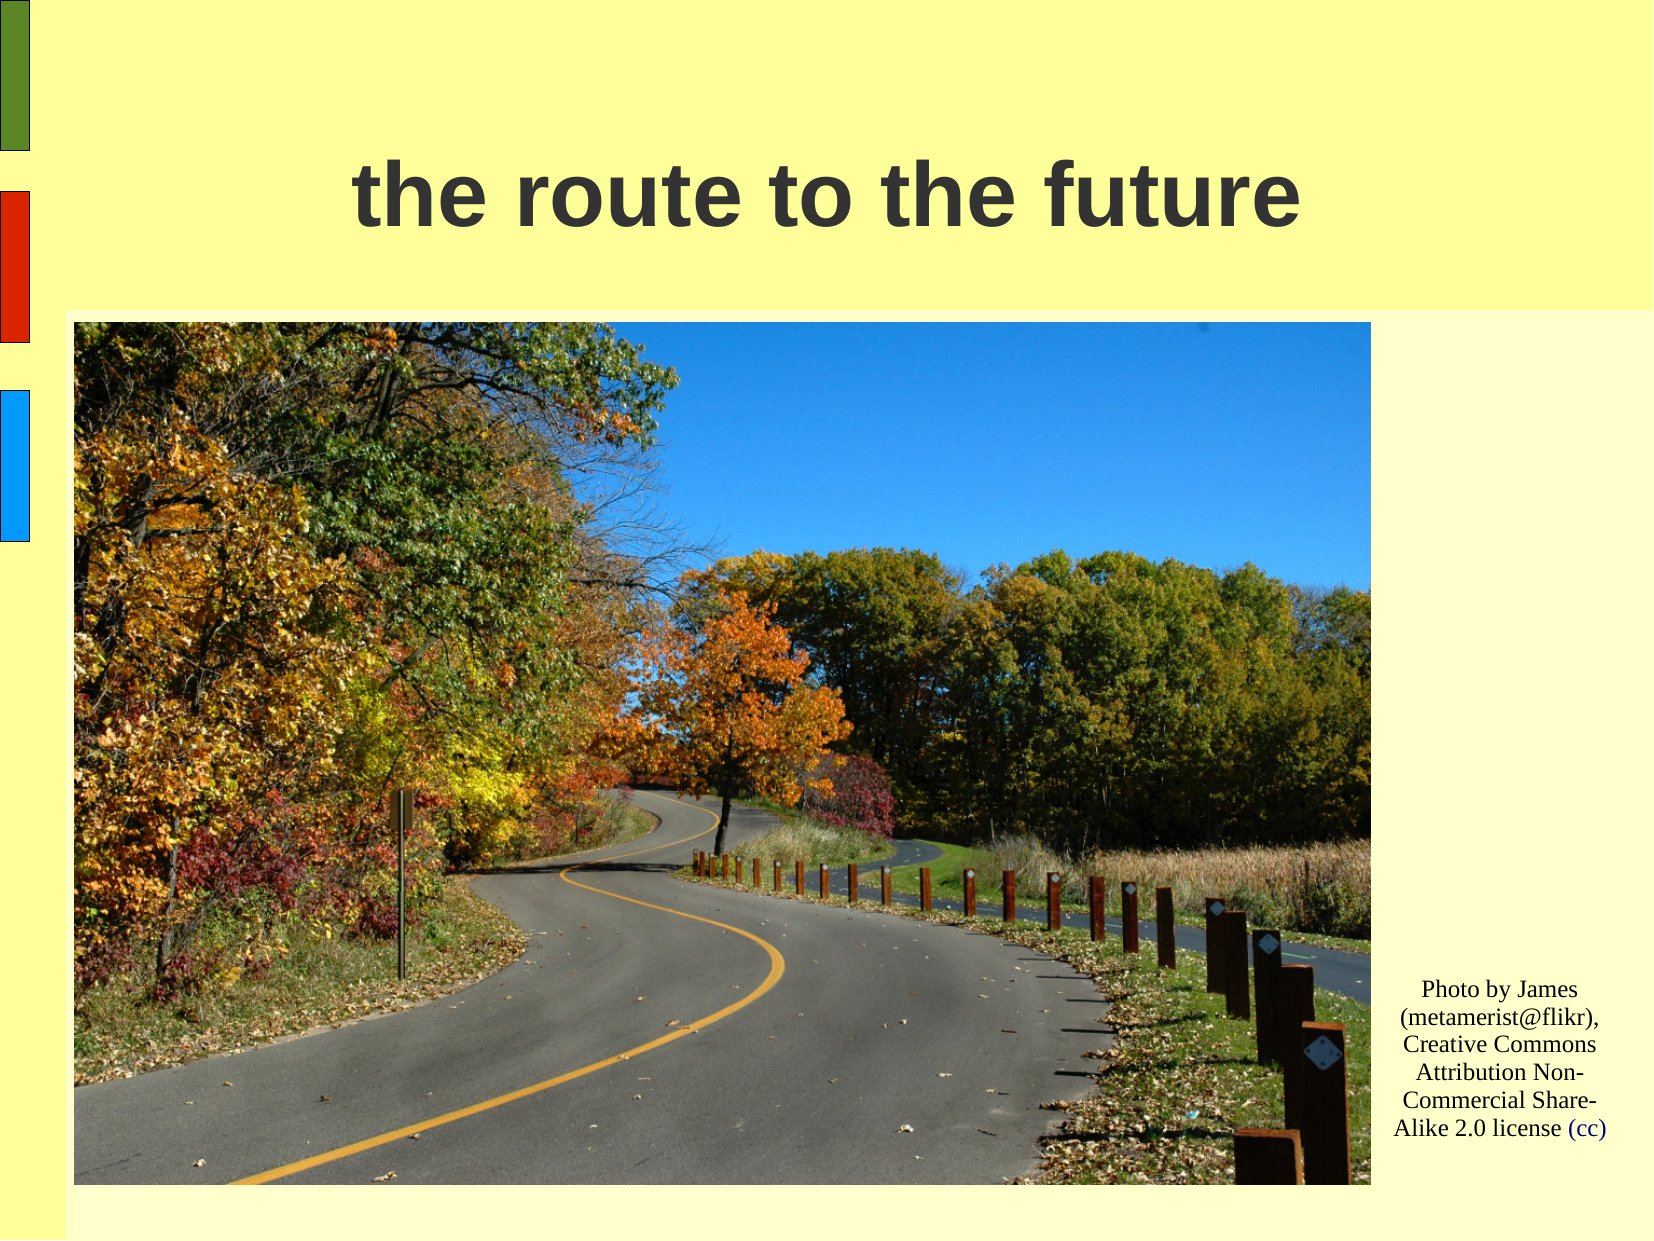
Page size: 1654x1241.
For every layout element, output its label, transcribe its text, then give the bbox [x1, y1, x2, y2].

text_box Photo by James (metamerist@flikr), Creative Commons Attribution Non-Commercial Share-Alike 2.0 license (cc) [1387, 974, 1613, 1189]
picture [74, 322, 1371, 1185]
title the route to the future [121, 91, 1534, 299]
